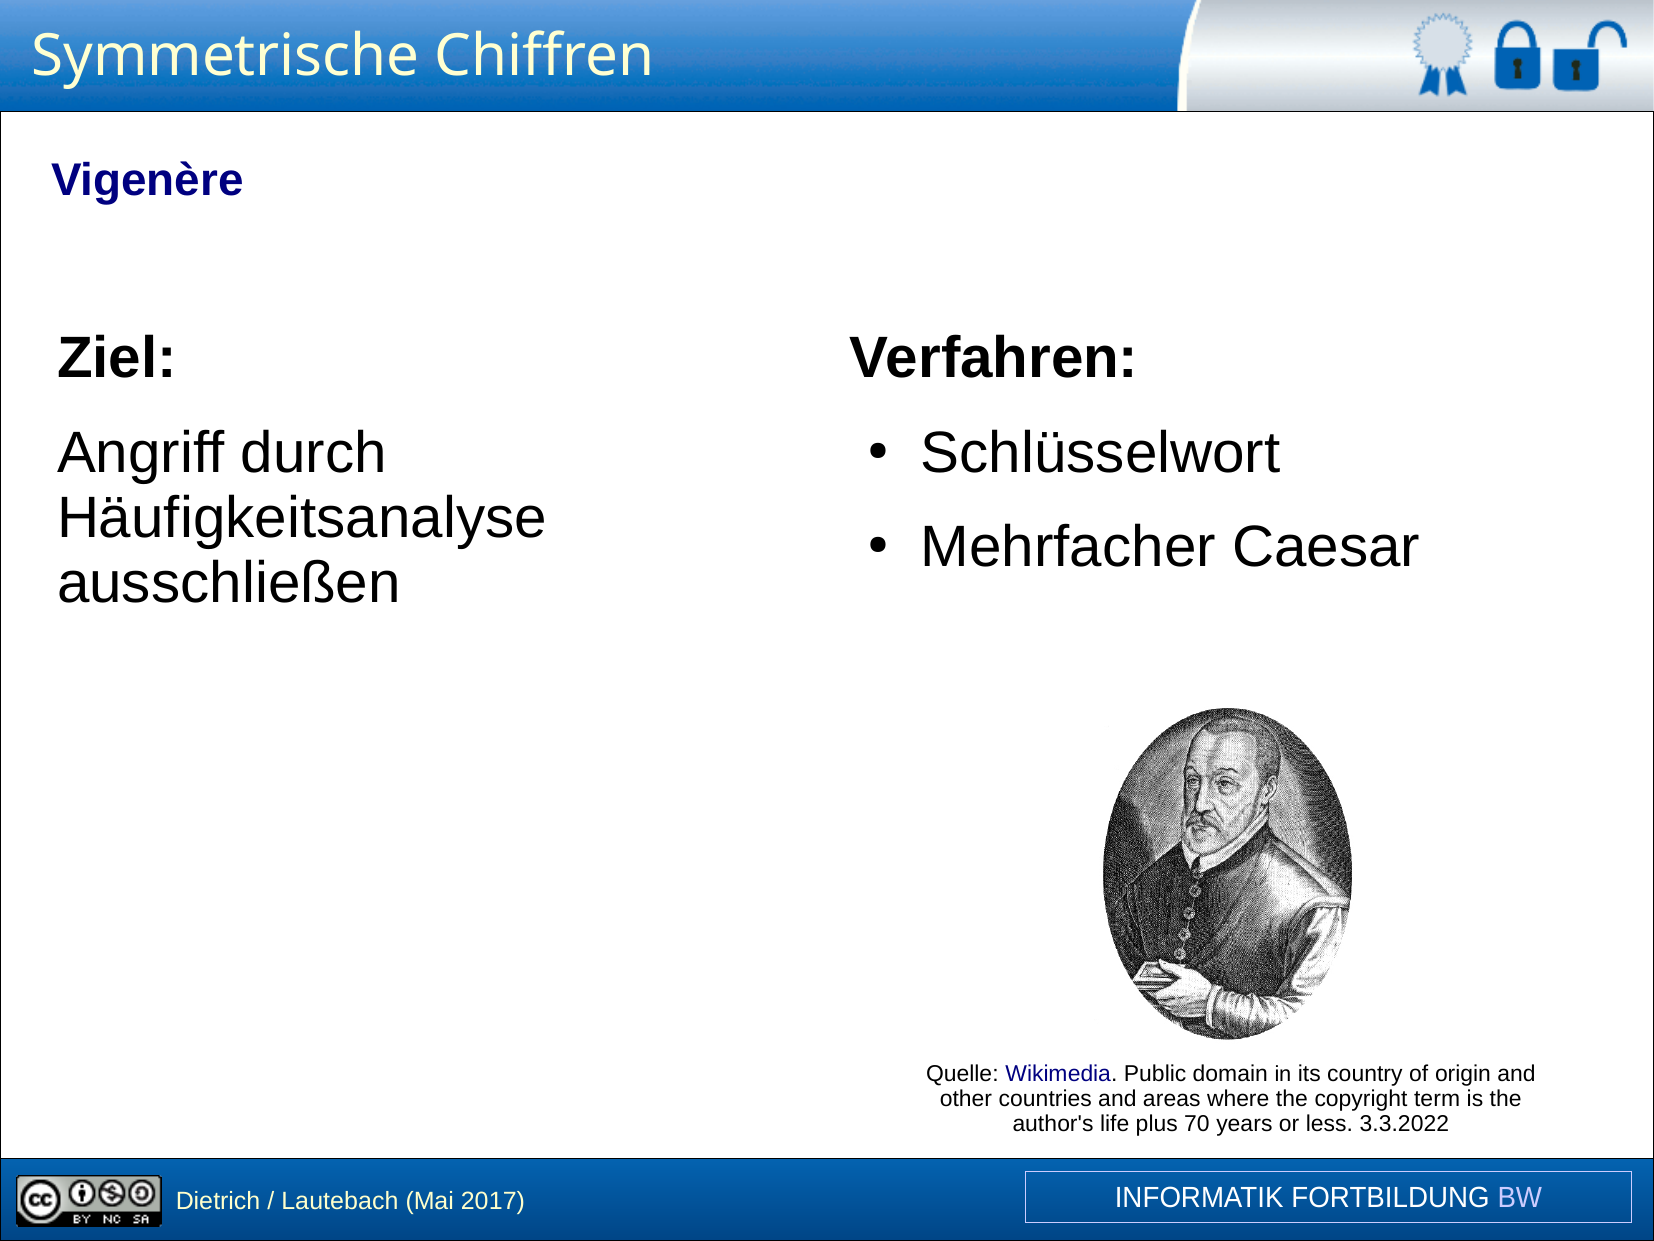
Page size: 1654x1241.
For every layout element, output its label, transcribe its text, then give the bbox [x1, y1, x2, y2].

title Symmetrische Chiffren [31, 14, 1151, 92]
picture [16, 1175, 162, 1227]
text_box Vigenère [36, 146, 1617, 214]
picture [0, 0, 1654, 111]
picture [1094, 700, 1361, 1044]
text_box Quelle: Wikimedia. Public domain in its country of origin and other countries and areas where the copyright term is the author's life plus 70 years or less. 3.3.2022 [908, 1052, 1554, 1171]
list Verfahren: Schlüsselwort Mehrfacher Caesar [850, 325, 1606, 669]
list Ziel: Angriff durch Häufigkeitsanalyse ausschließen [57, 325, 813, 669]
